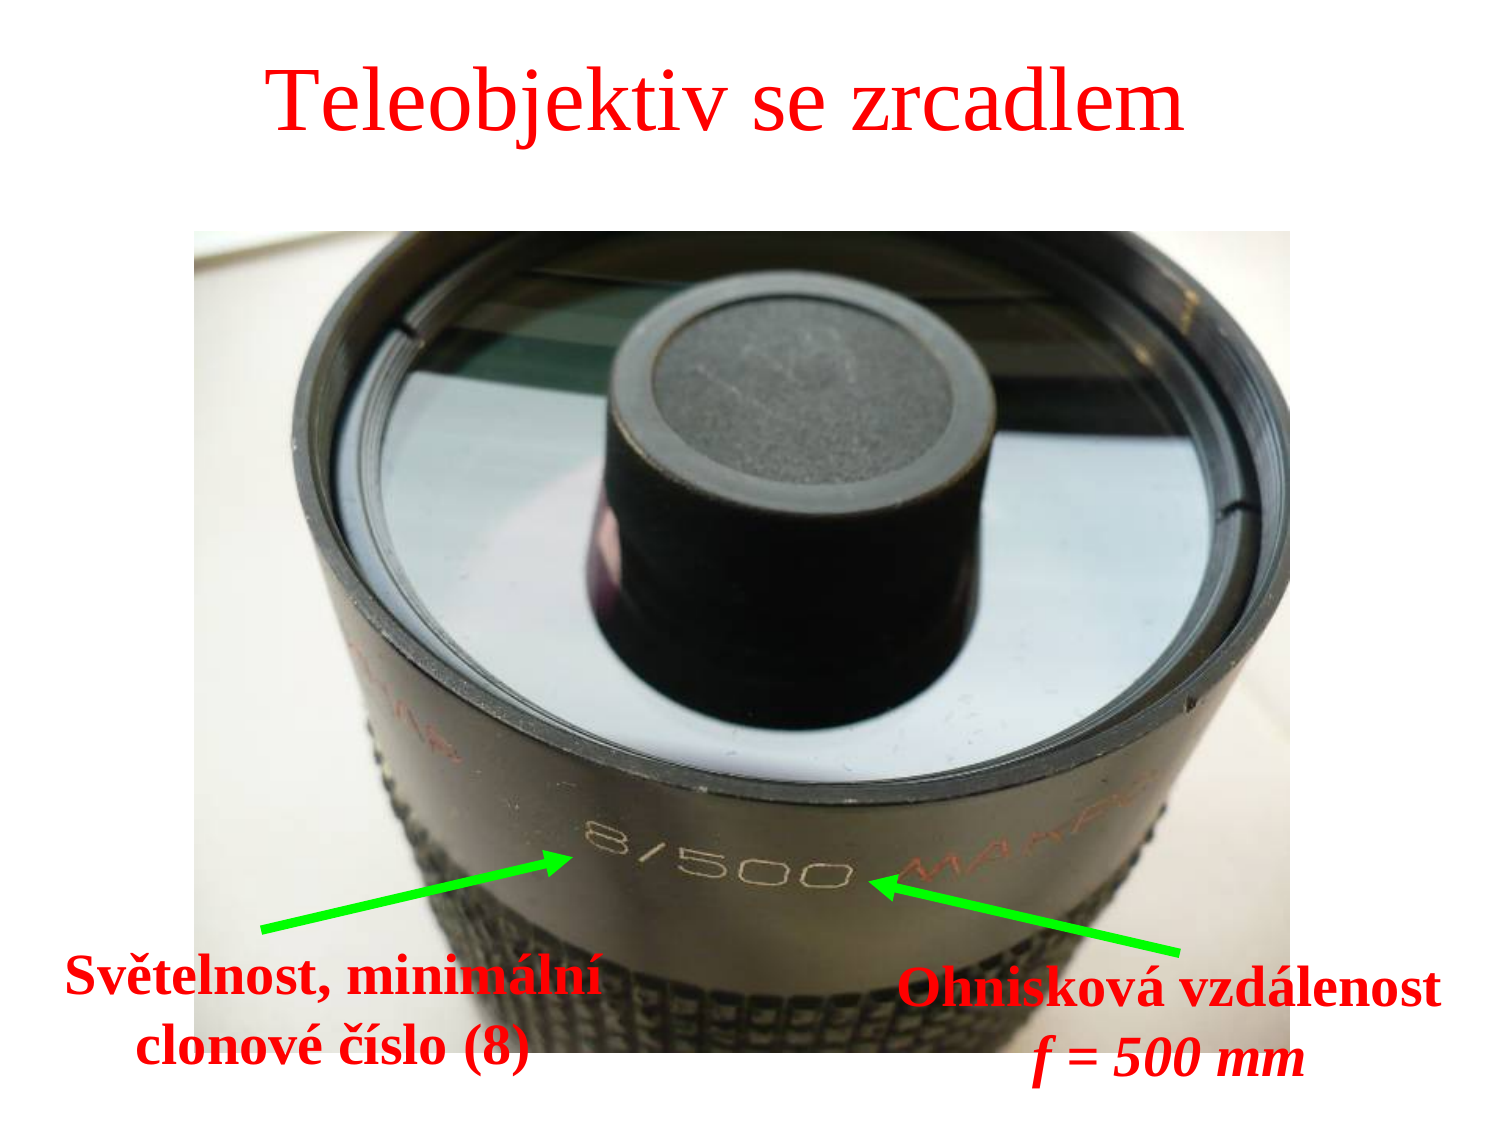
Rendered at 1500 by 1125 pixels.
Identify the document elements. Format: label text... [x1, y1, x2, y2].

picture [194, 231, 1290, 1053]
text_box Světelnost, minimální clonové číslo (8) [0, 928, 668, 1085]
text_box Ohnisková vzdálenost f = 500 mm [868, 940, 1471, 1097]
title Teleobjektiv se zrcadlem [100, 0, 1376, 188]
